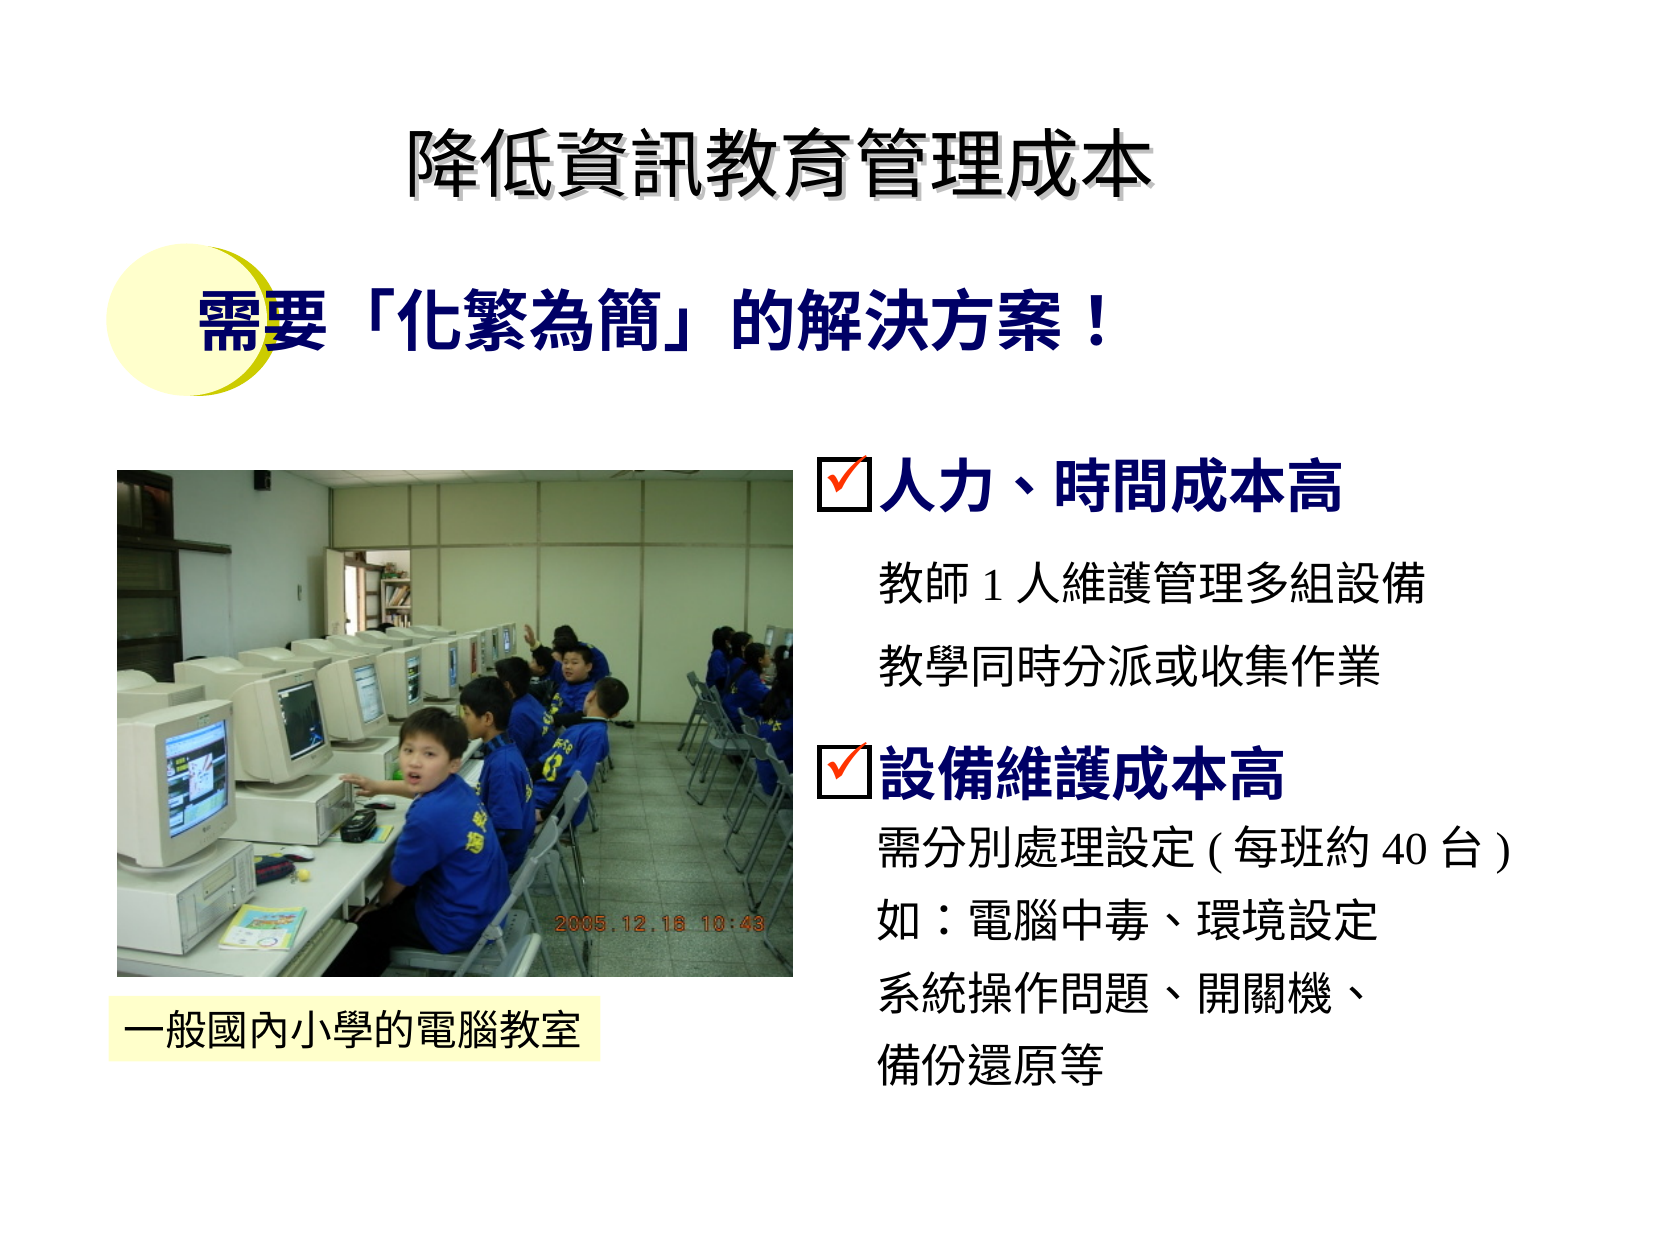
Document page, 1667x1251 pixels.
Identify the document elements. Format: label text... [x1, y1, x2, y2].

text_box [106, 243, 263, 396]
text_box 人力、時間成本高 [808, 446, 1476, 529]
text_box 教師1人維護管理多組設備 教學同時分派或收集作業 [864, 546, 1445, 701]
title 降低資訊教育管理成本 [129, 107, 1430, 213]
text_box [104, 458, 805, 984]
picture [117, 470, 793, 977]
text_box 一般國內小學的電腦教室 [108, 995, 601, 1062]
text_box 需要「化繁為簡」的解決方案！ [181, 270, 1153, 367]
text_box 設備維護成本高 [808, 734, 1417, 817]
text_box 需分別處理設定(每班約40台) 如：電腦中毒、環境設定 系統操作問題、開關機、 備份還原等 [861, 821, 1529, 1100]
